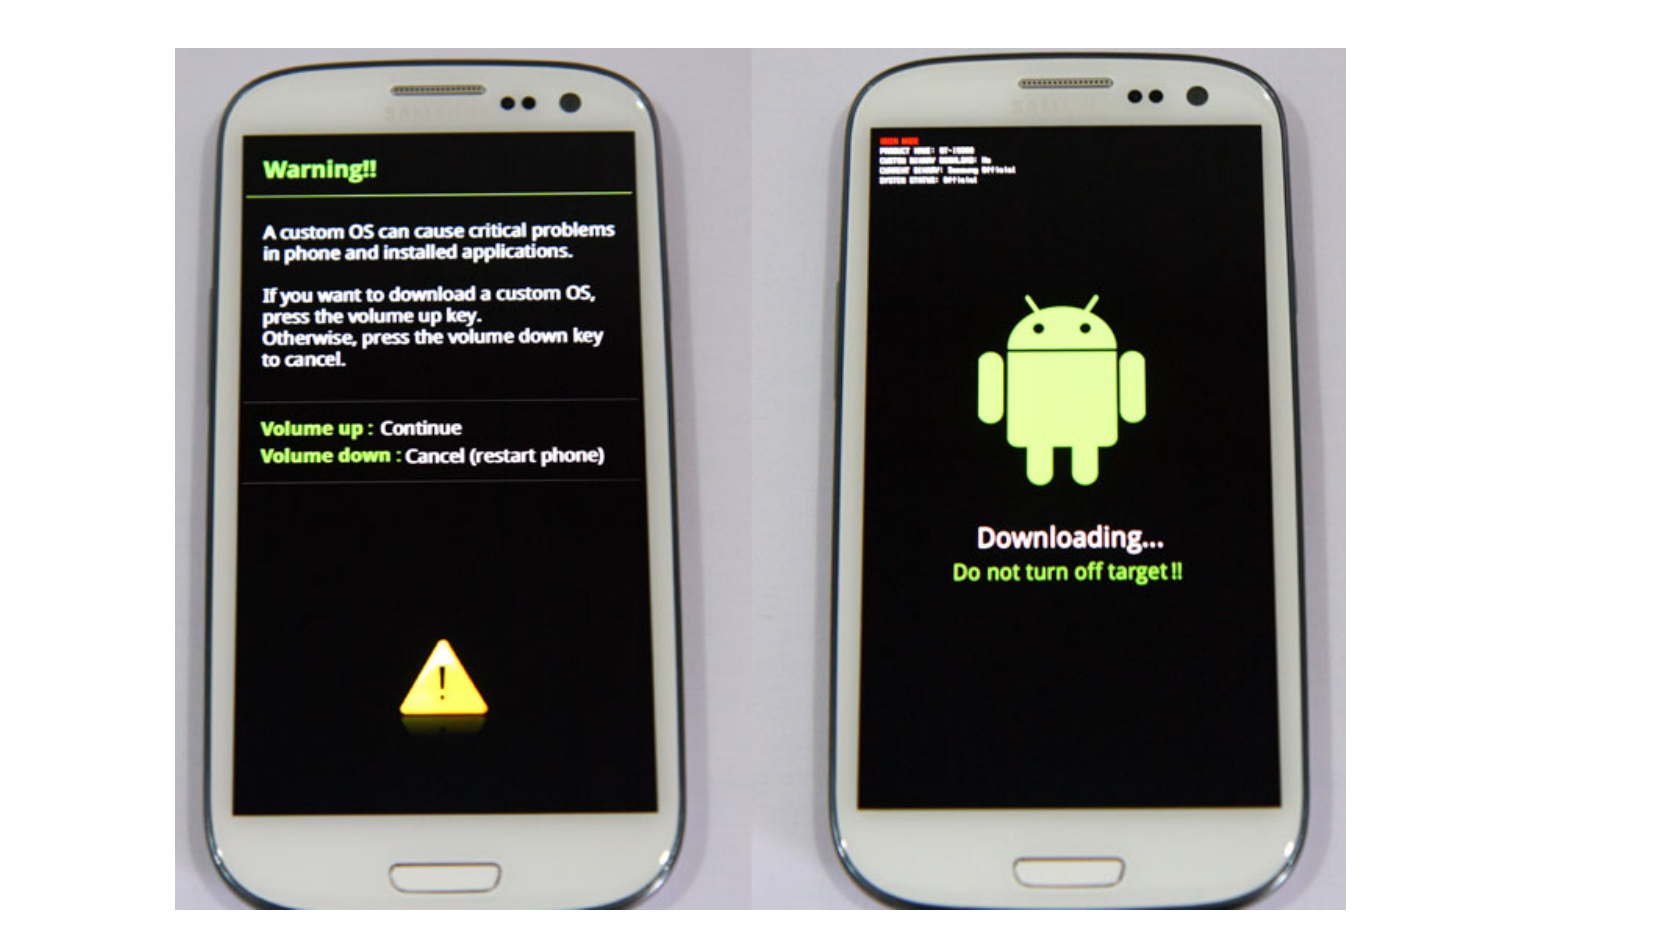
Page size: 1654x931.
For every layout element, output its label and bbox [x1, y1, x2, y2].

picture [175, 48, 1346, 910]
